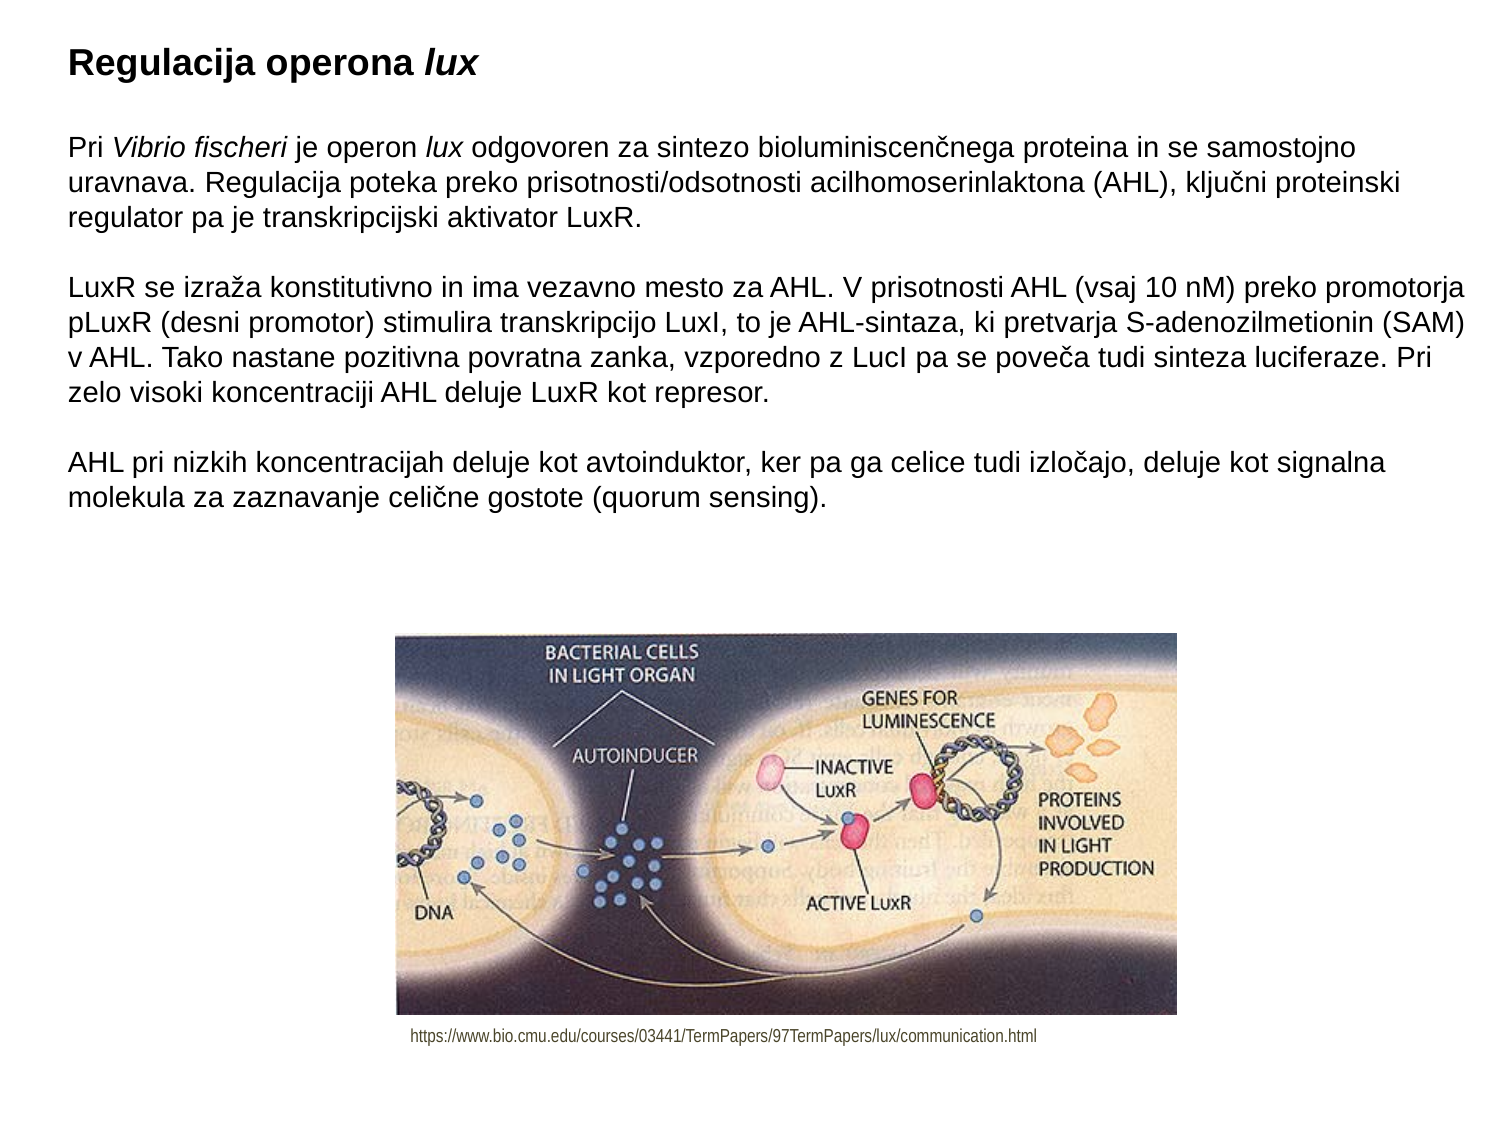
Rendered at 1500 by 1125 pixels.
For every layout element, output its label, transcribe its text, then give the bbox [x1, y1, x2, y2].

text_box Regulacija operona lux Pri Vibrio fischeri je operon lux odgovoren za sintezo bioluminiscenčnega proteina in se samostojno uravnava. Regulacija poteka preko prisotnosti/odsotnosti acilhomoserinlaktona (AHL), ključni proteinski regulator pa je transkripcijski aktivator LuxR. LuxR se izraža konstitutivno in ima vezavno mesto za AHL. V prisotnosti AHL (vsaj 10 nM) preko promotorja pLuxR (desni promotor) stimulira transkripcijo LuxI, to je AHL-sintaza, ki pretvarja S-adenozilmetionin (SAM) v AHL. Tako nastane pozitivna povratna zanka, vzporedno z LucI pa se poveča tudi sinteza luciferaze. Pri zelo visoki koncentraciji AHL deluje LuxR kot represor. AHL pri nizkih koncentracijah deluje kot avtoinduktor, ker pa ga celice tudi izločajo, deluje kot signalna molekula za zaznavanje celične gostote (quorum sensing). [53, 30, 1483, 556]
picture [395, 633, 1177, 1015]
text_box https://www.bio.cmu.edu/courses/03441/TermPapers/97TermPapers/lux/communication.html [395, 1016, 1146, 1054]
